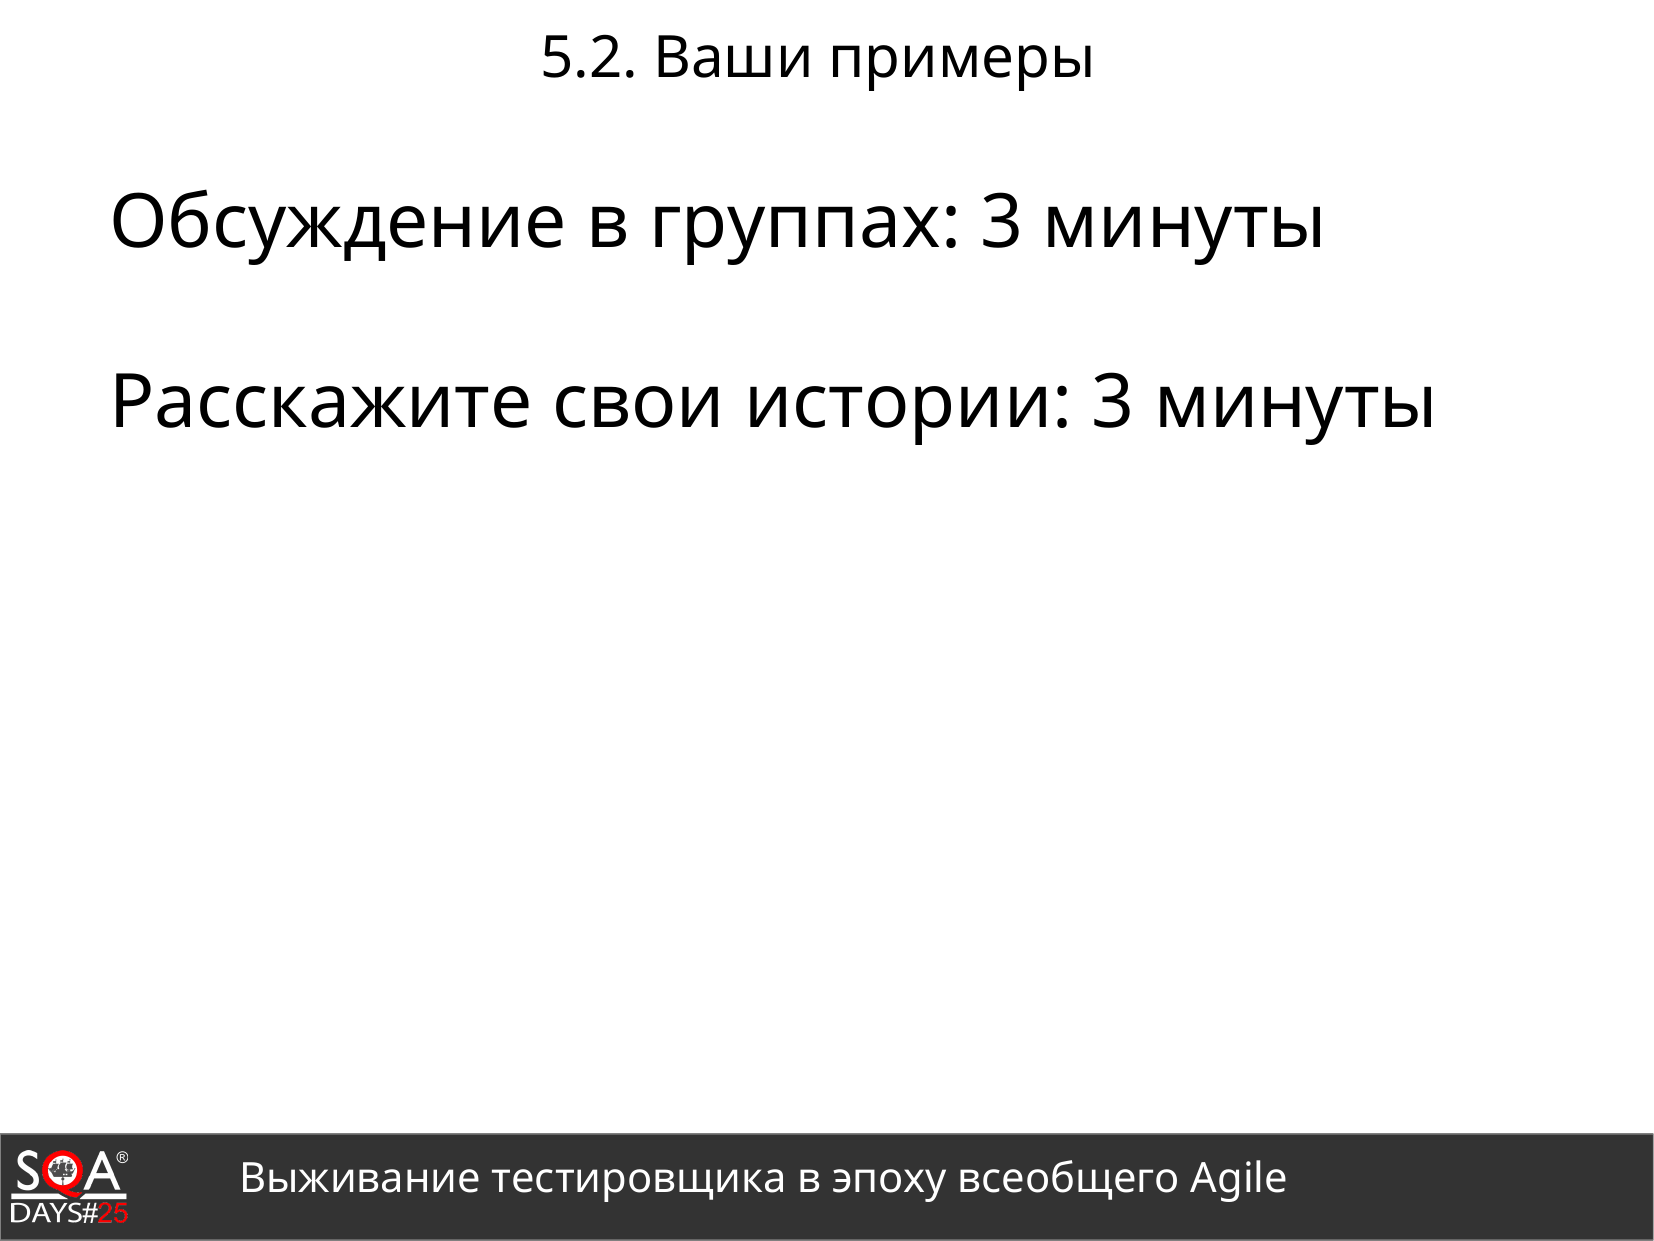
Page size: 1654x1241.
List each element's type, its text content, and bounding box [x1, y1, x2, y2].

text_box [0, 1133, 1654, 1241]
text_box Обсуждение в группах: 3 минуты Расскажите свои истории: 3 минуты [94, 165, 1571, 451]
text_box 5.2. Ваши примеры [525, 11, 1128, 107]
text_box Выживание тестировщика в эпоху всеобщего Agile [224, 1145, 1607, 1229]
picture [11, 1150, 128, 1223]
